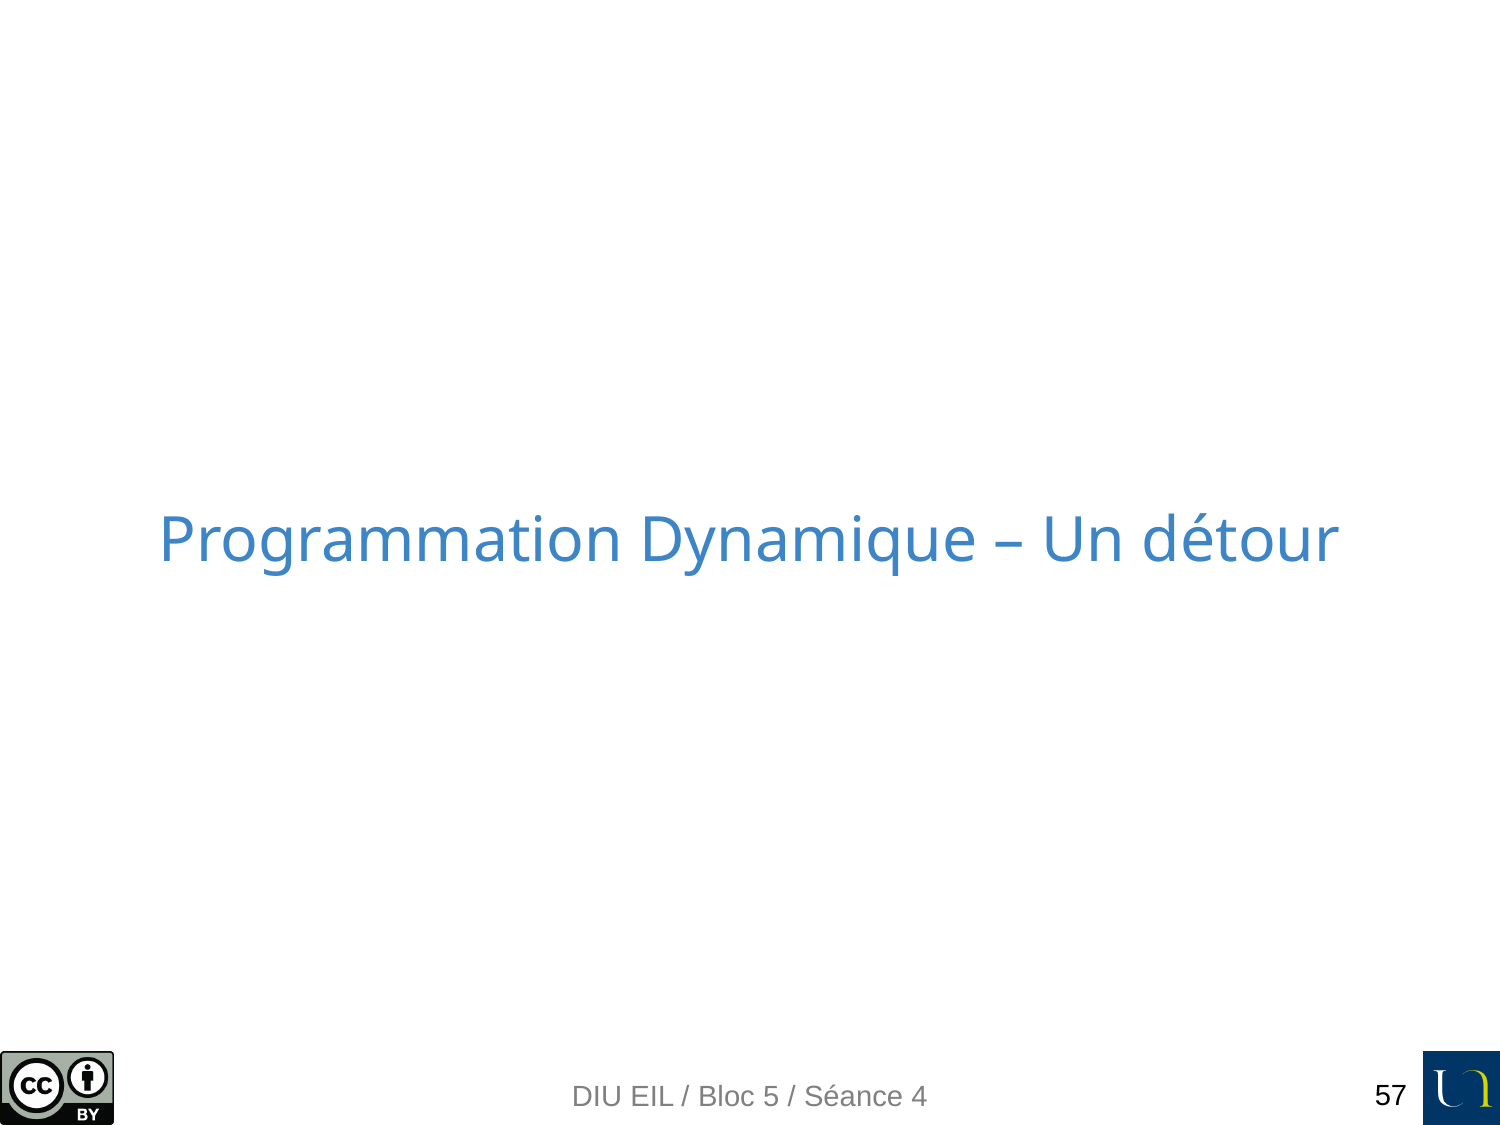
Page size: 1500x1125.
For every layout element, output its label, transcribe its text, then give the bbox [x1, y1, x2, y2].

picture [0, 1051, 114, 1125]
subtitle Programmation Dynamique – Un détour [51, 484, 1449, 658]
picture [1417, 1051, 1500, 1125]
